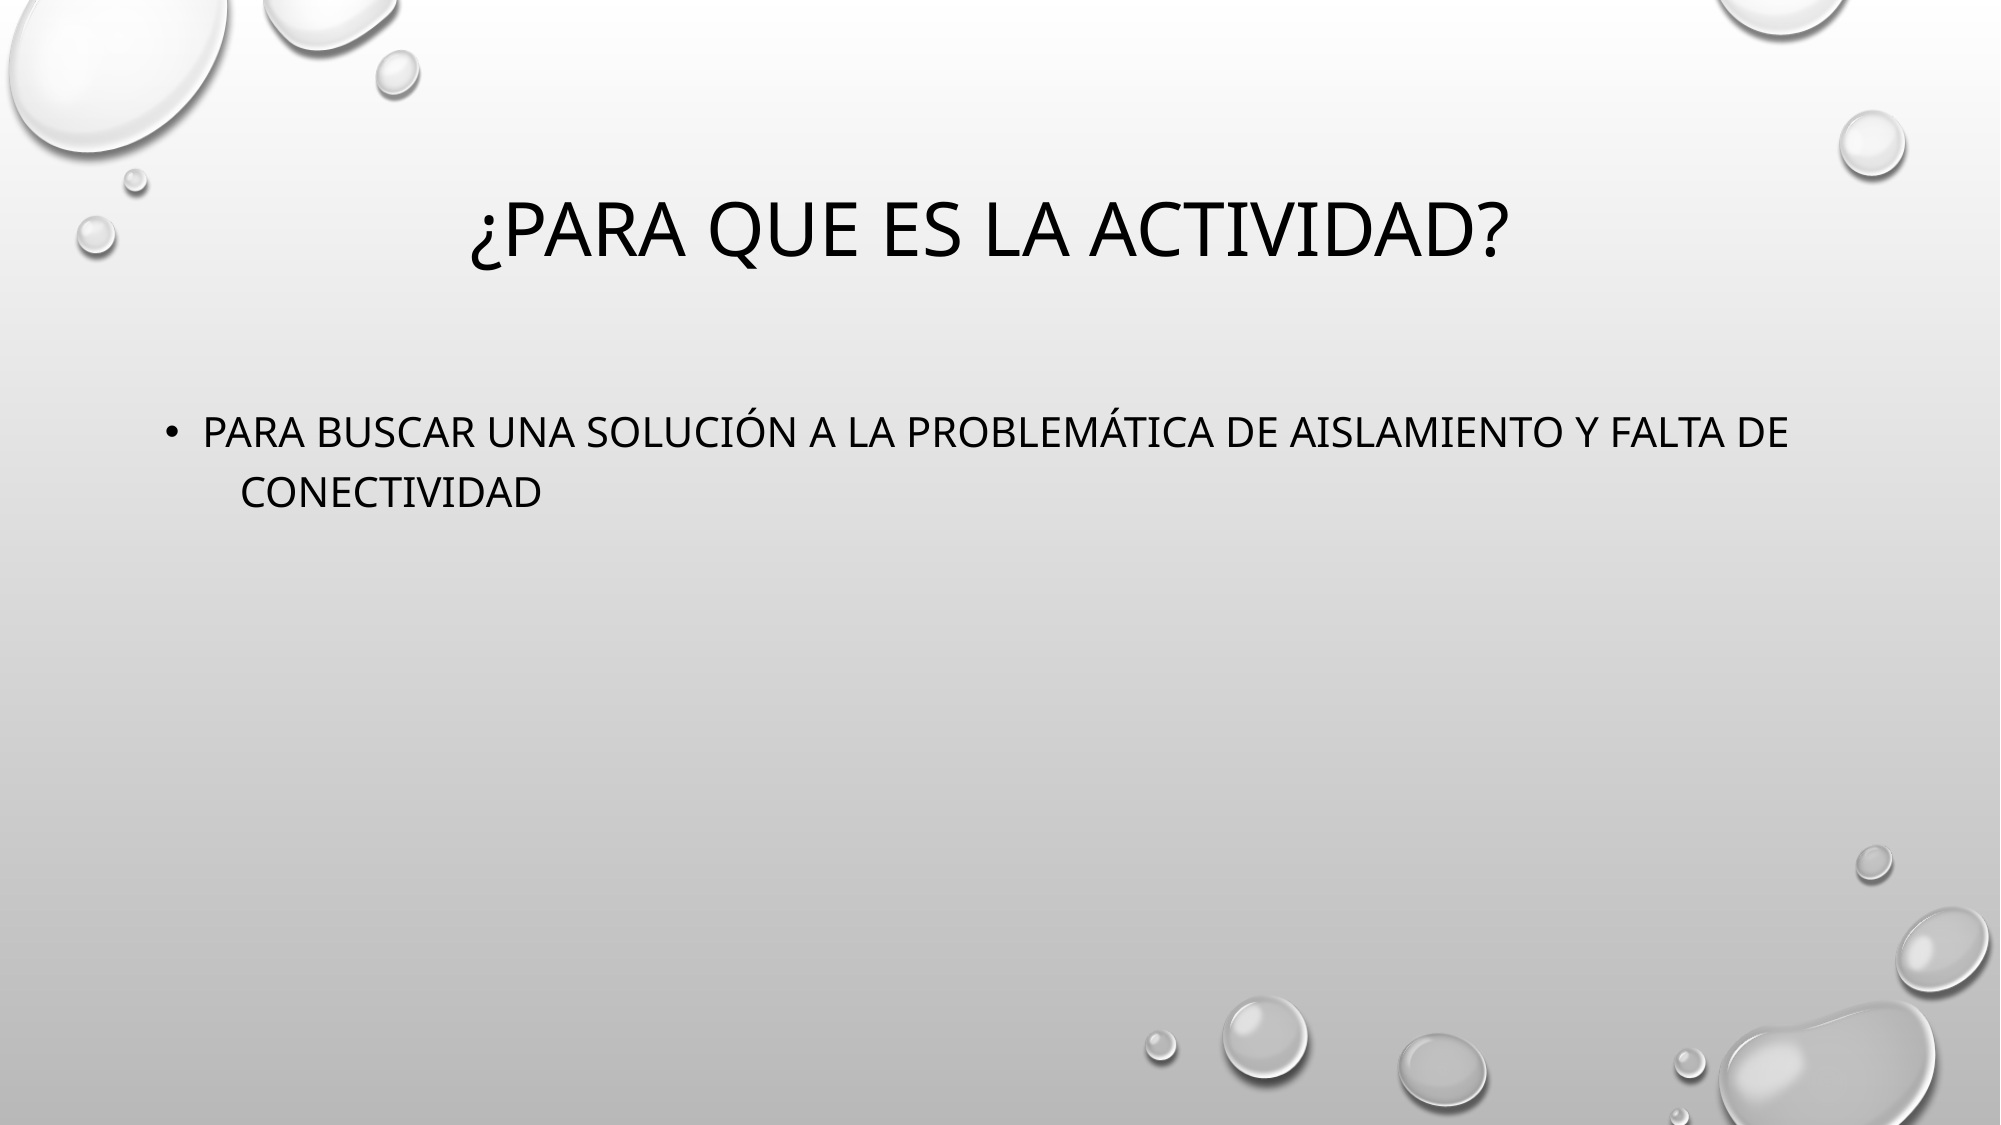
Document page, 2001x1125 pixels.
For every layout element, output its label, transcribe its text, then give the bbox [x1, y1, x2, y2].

title ¿Para que es la actividad? [149, 101, 1851, 364]
list Para buscar una solución a la problemática De aislamiento y falta de conectividad [149, 388, 1850, 950]
